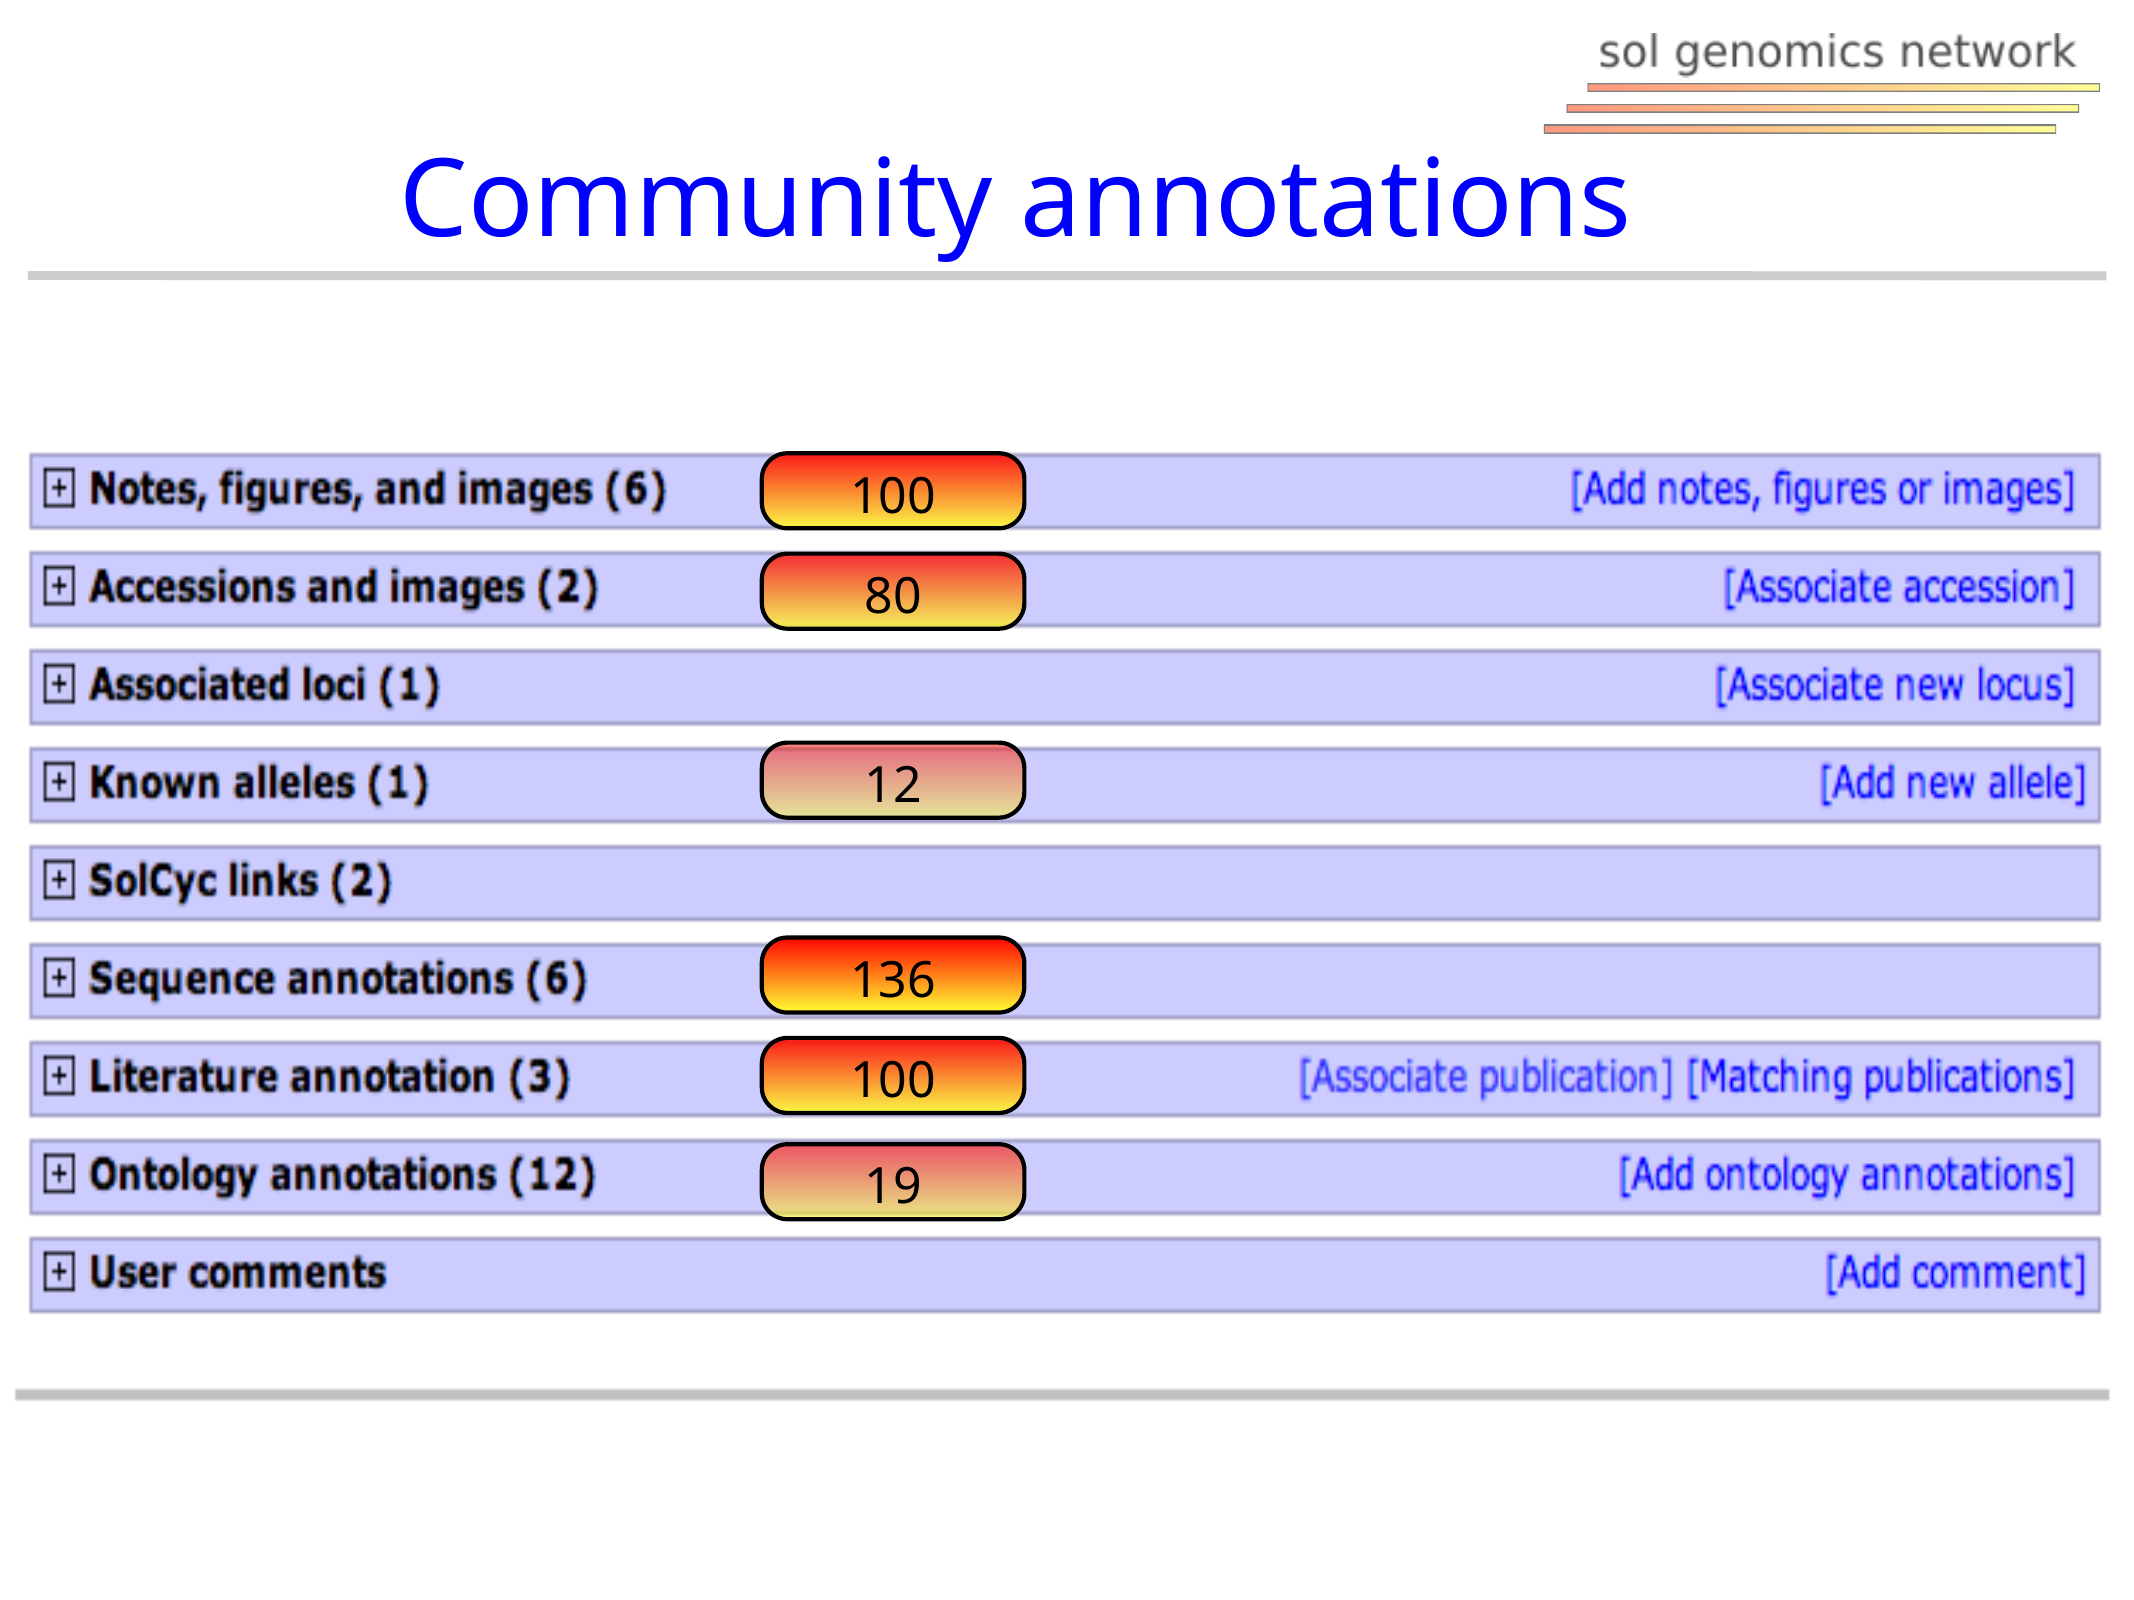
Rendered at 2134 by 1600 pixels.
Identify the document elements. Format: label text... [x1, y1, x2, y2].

text_box 19 [761, 1144, 1025, 1220]
text_box 100 [761, 1037, 1025, 1113]
text_box [1566, 104, 2080, 113]
text_box Community annotations [116, 122, 1916, 267]
text_box 100 [761, 453, 1025, 529]
text_box 12 [761, 742, 1025, 818]
text_box 80 [761, 553, 1025, 629]
text_box 136 [761, 937, 1025, 1013]
picture [1597, 33, 2078, 78]
text_box [1916, 124, 2057, 134]
text_box [1587, 83, 2101, 92]
picture [0, 440, 2134, 1416]
